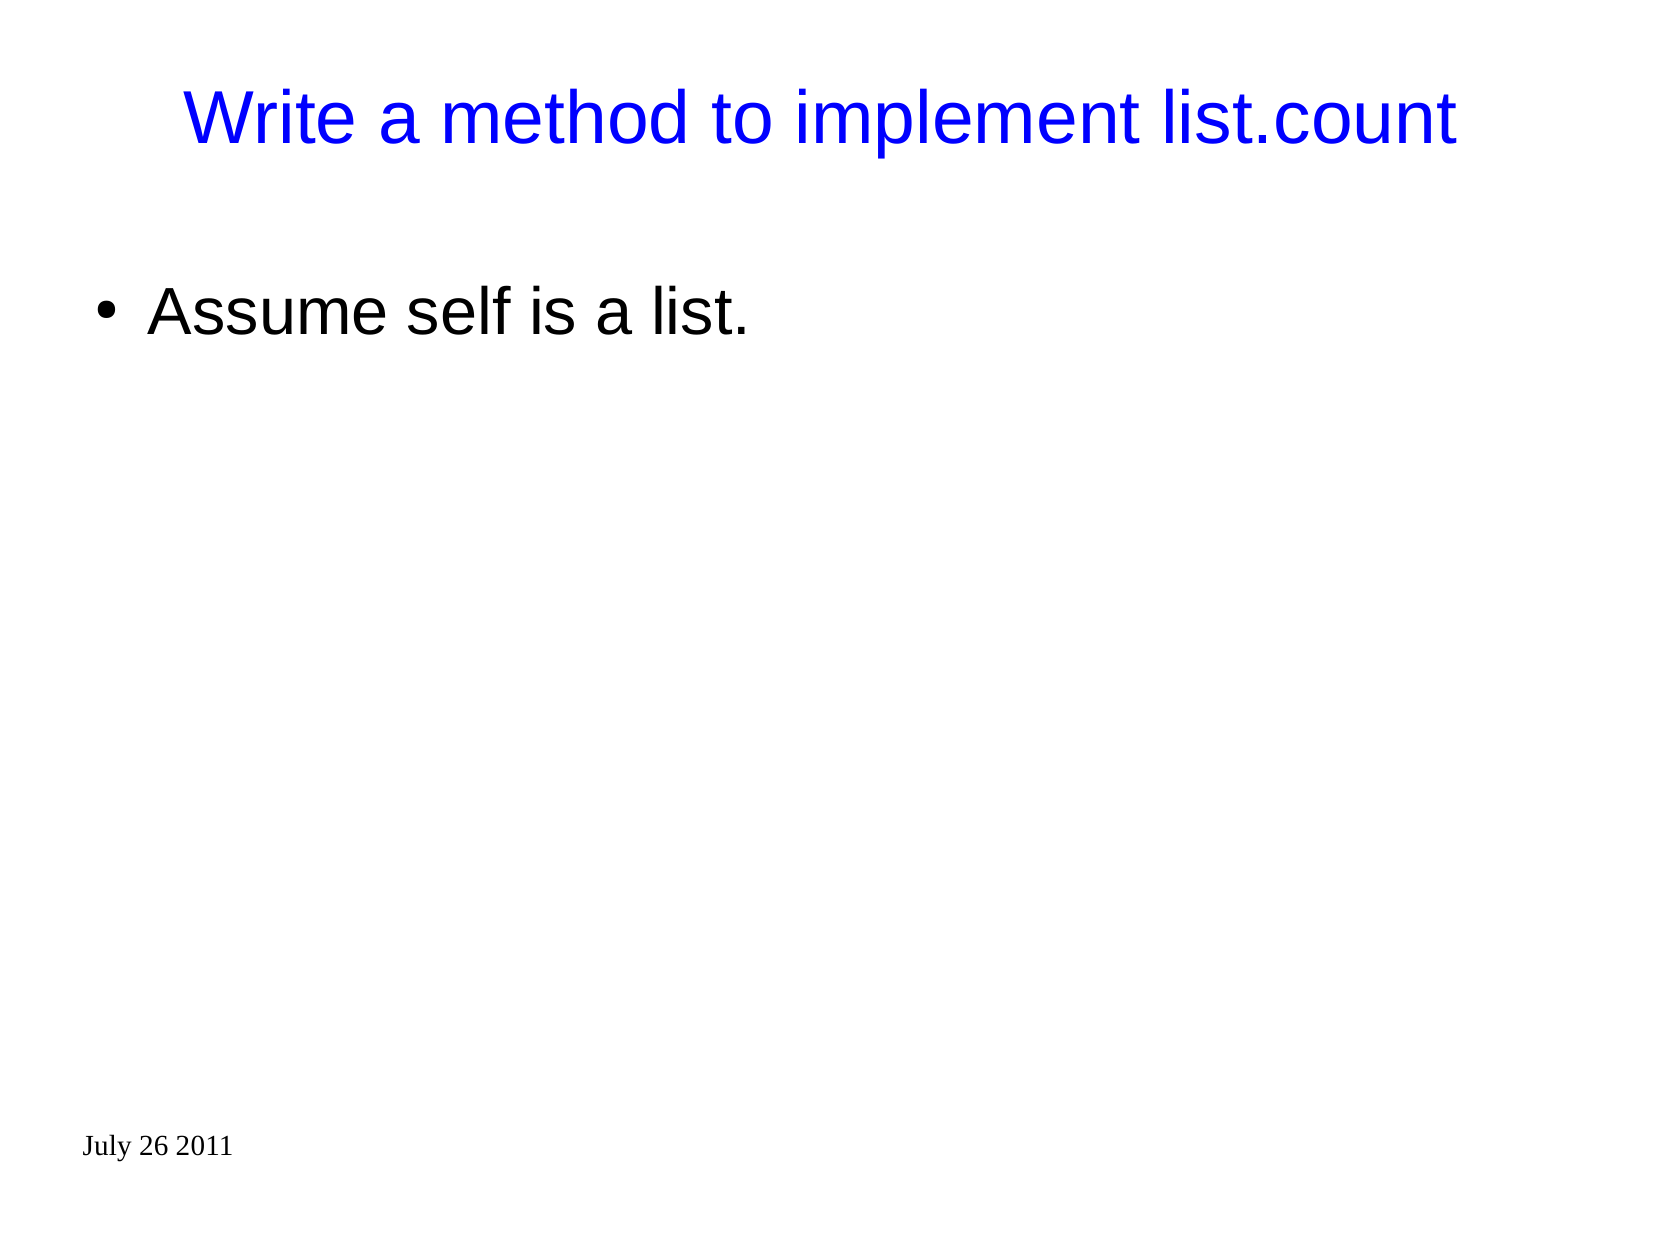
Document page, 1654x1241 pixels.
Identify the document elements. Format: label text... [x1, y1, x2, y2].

list Assume self is a list. [76, 274, 1565, 1093]
title Write a method to implement list.count [76, 58, 1565, 178]
